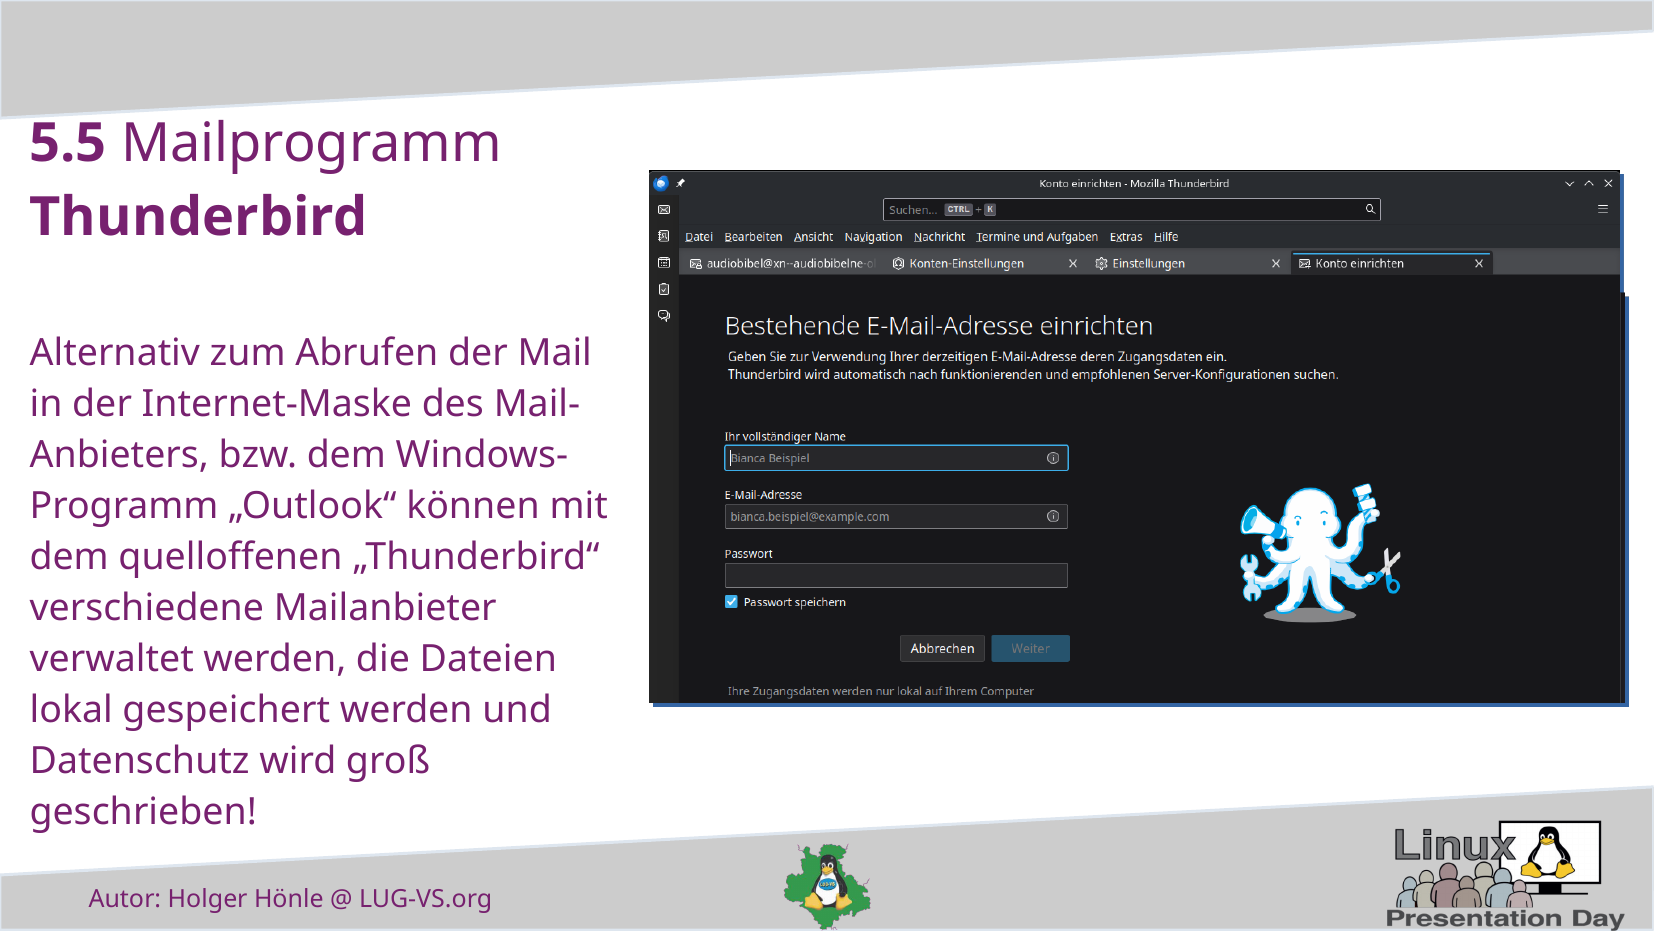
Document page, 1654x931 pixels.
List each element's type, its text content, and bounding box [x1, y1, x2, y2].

picture [649, 170, 1625, 703]
picture [1387, 820, 1625, 931]
picture [781, 841, 873, 931]
subtitle 5.5 Mailprogramm Thunderbird Alternativ zum Abrufen der Mail in der Internet-Maske des Mail-Anbieters, bzw. dem Windows-Programm „Outlook“ können mit dem quelloffenen „Thunderbird“ verschiedene Mailanbieter verwaltet werden, die Dateien lokal gespeichert werden und Datenschutz wird groß geschrieben! [29, 29, 621, 931]
